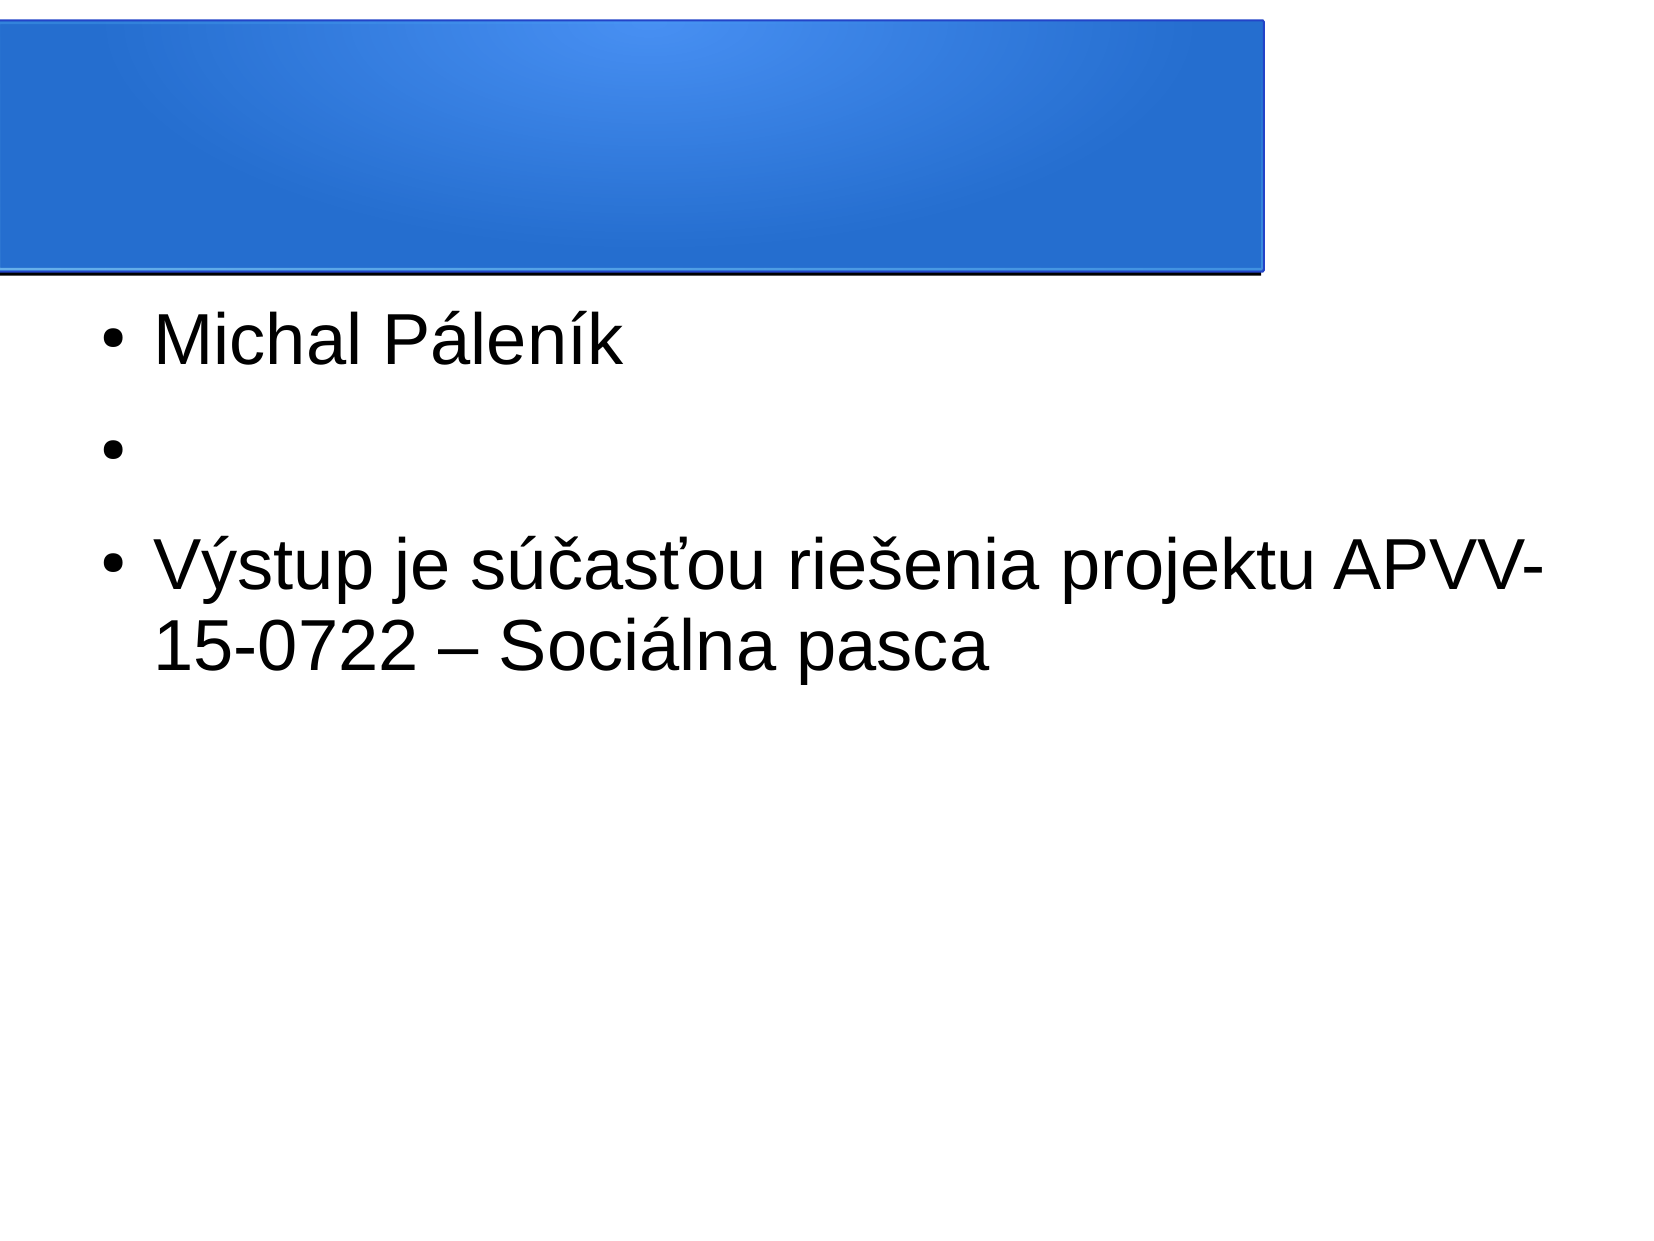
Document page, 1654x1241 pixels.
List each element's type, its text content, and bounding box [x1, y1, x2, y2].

list Michal Páleník Výstup je súčasťou riešenia projektu APVV-15-0722 – Sociálna pasca [82, 299, 1571, 1019]
